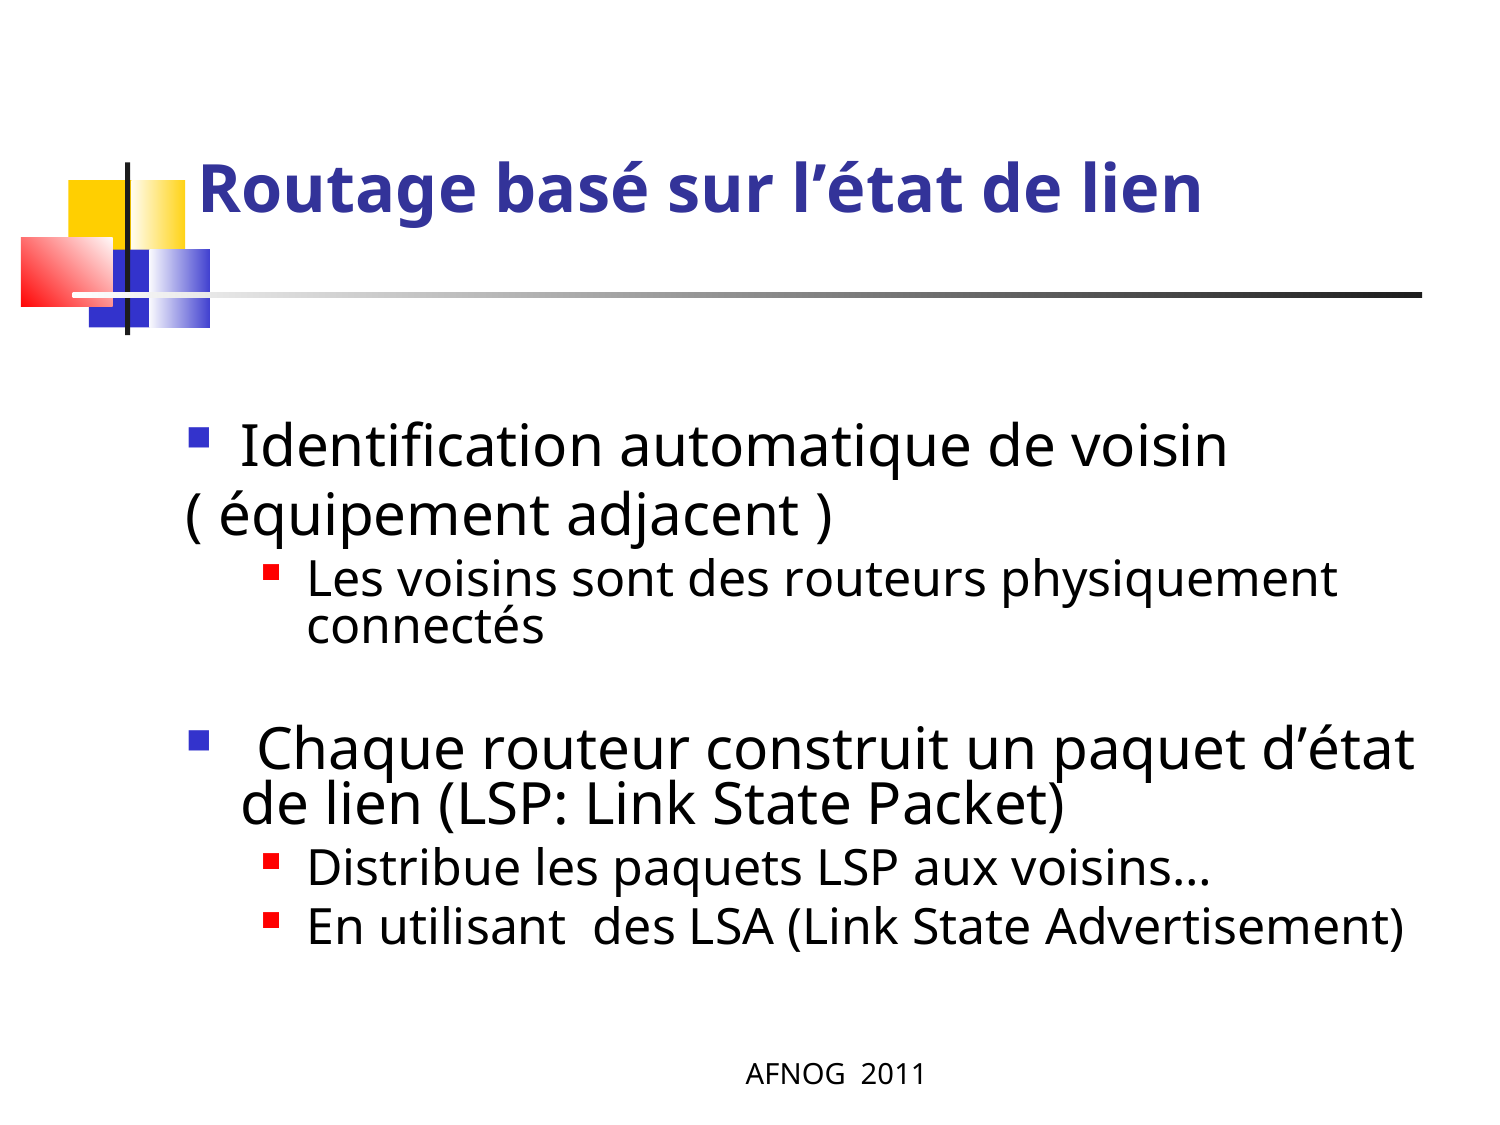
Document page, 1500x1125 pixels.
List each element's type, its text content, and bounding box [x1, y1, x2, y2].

title Routage basé sur l’état de lien [183, 113, 1462, 242]
list Identification automatique de voisin ( équipement adjacent )‏ Les voisins sont des routeurs physiquement connectés Chaque routeur construit un paquet d’état de lien (LSP: Link State Packet)‏ Distribue les paquets LSP aux voisins… En utilisant des LSA (Link State Advertisement)‏ [171, 331, 1469, 1007]
text_box AFNOG 2011 [599, 1024, 1074, 1099]
